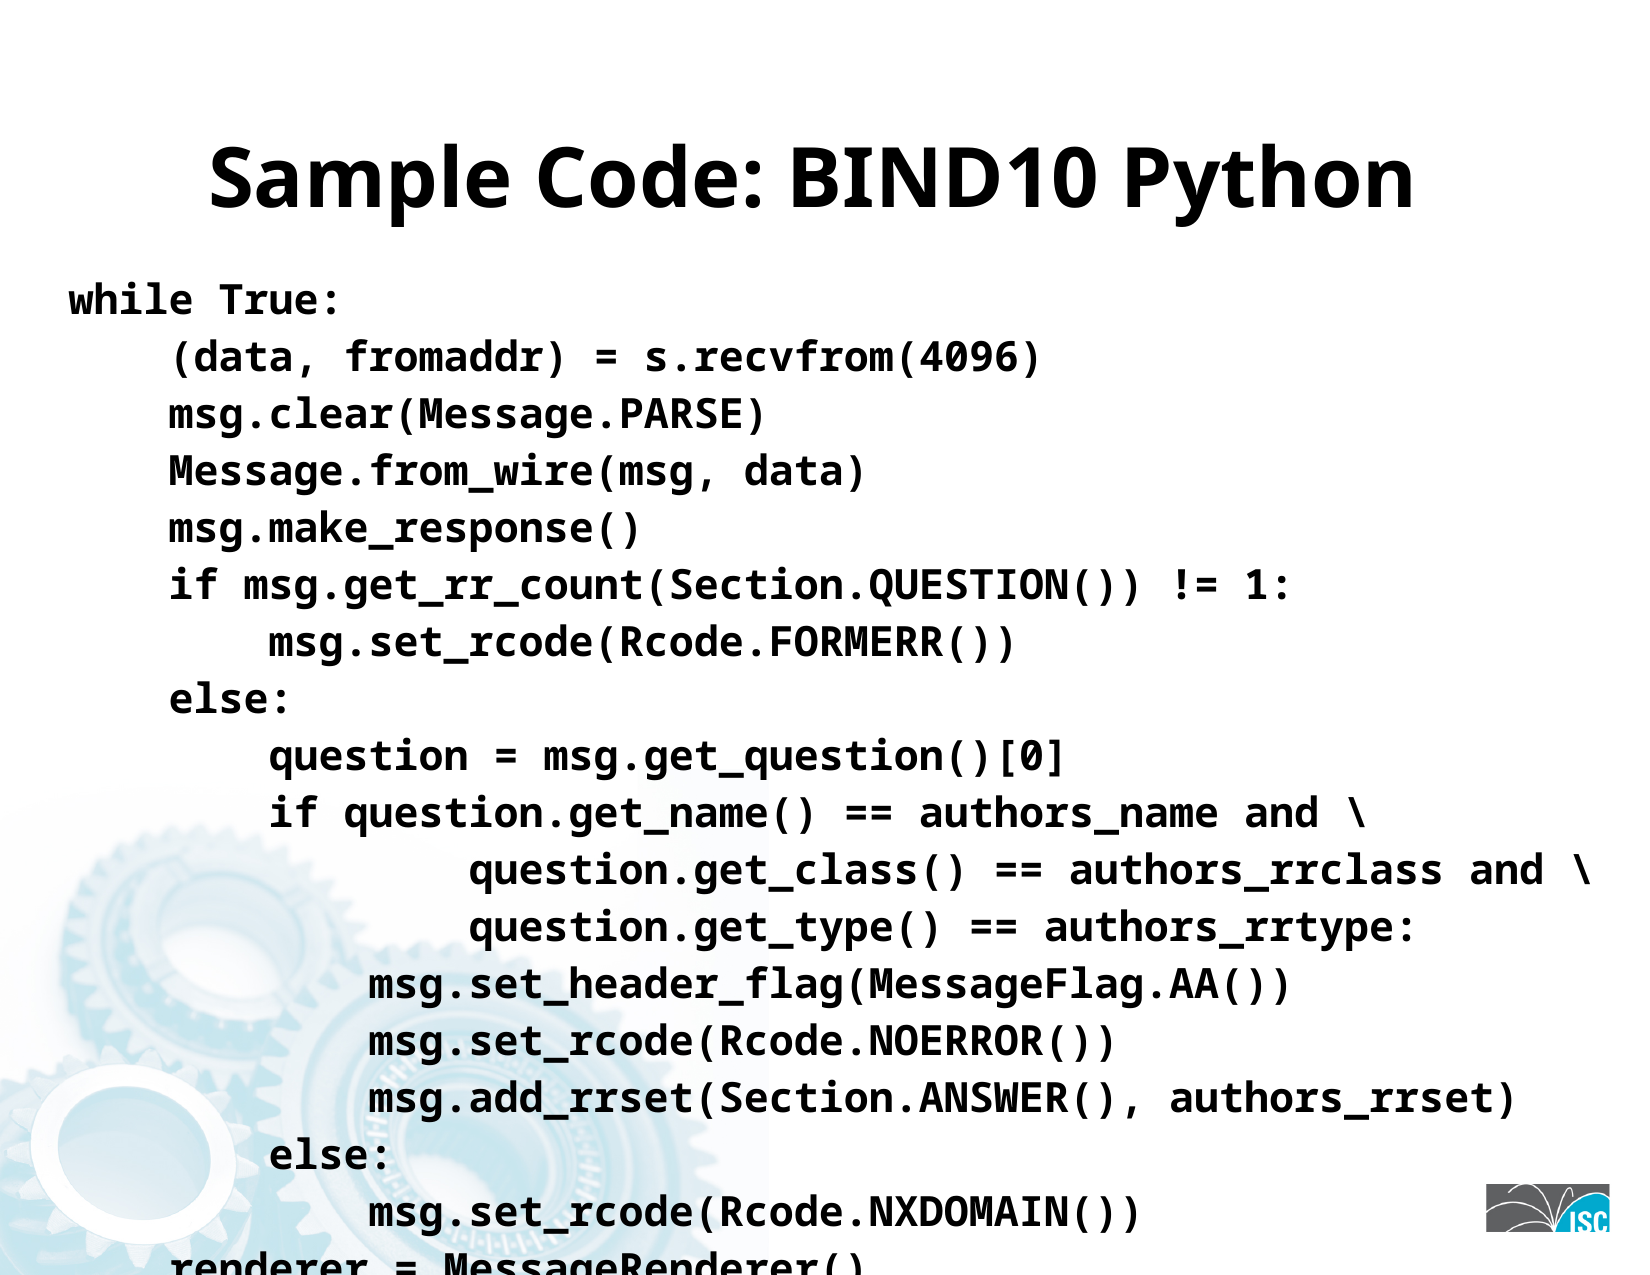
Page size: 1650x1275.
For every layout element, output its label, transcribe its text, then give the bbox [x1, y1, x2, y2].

picture [701, 1265, 710, 1275]
picture [627, 1258, 634, 1267]
picture [226, 1265, 235, 1275]
picture [576, 1265, 585, 1275]
text_box while True: (data, fromaddr) = s.recvfrom(4096) msg.clear(Message.PARSE) Message.from_wire(msg, data) msg.make_response() if msg.get_rr_count(Section.QUESTION()) != 1: msg.set_rcode(Rcode.FORMERR()) else: question = msg.get_question()[0] if question.get_name() == authors_name and \ question.get_class() == authors_rrclass and \ question.get_type() == authors_rrtype: msg.set_header_flag(MessageFlag.AA()) msg.set_rcode(Rcode.NOERROR()) msg.add_rrset(Section.ANSWER(), authors_rrset) else: msg.set_rcode(Rcode.NXDOMAIN()) renderer = MessageRenderer() msg.to_wire(renderer) s.sendto(renderer.get_data(), fromaddr) [53, 262, 1613, 1243]
title Sample Code: BIND10 Python [112, 38, 1515, 262]
picture [251, 1265, 260, 1275]
picture [0, 0, 1650, 1275]
picture [676, 1265, 685, 1275]
